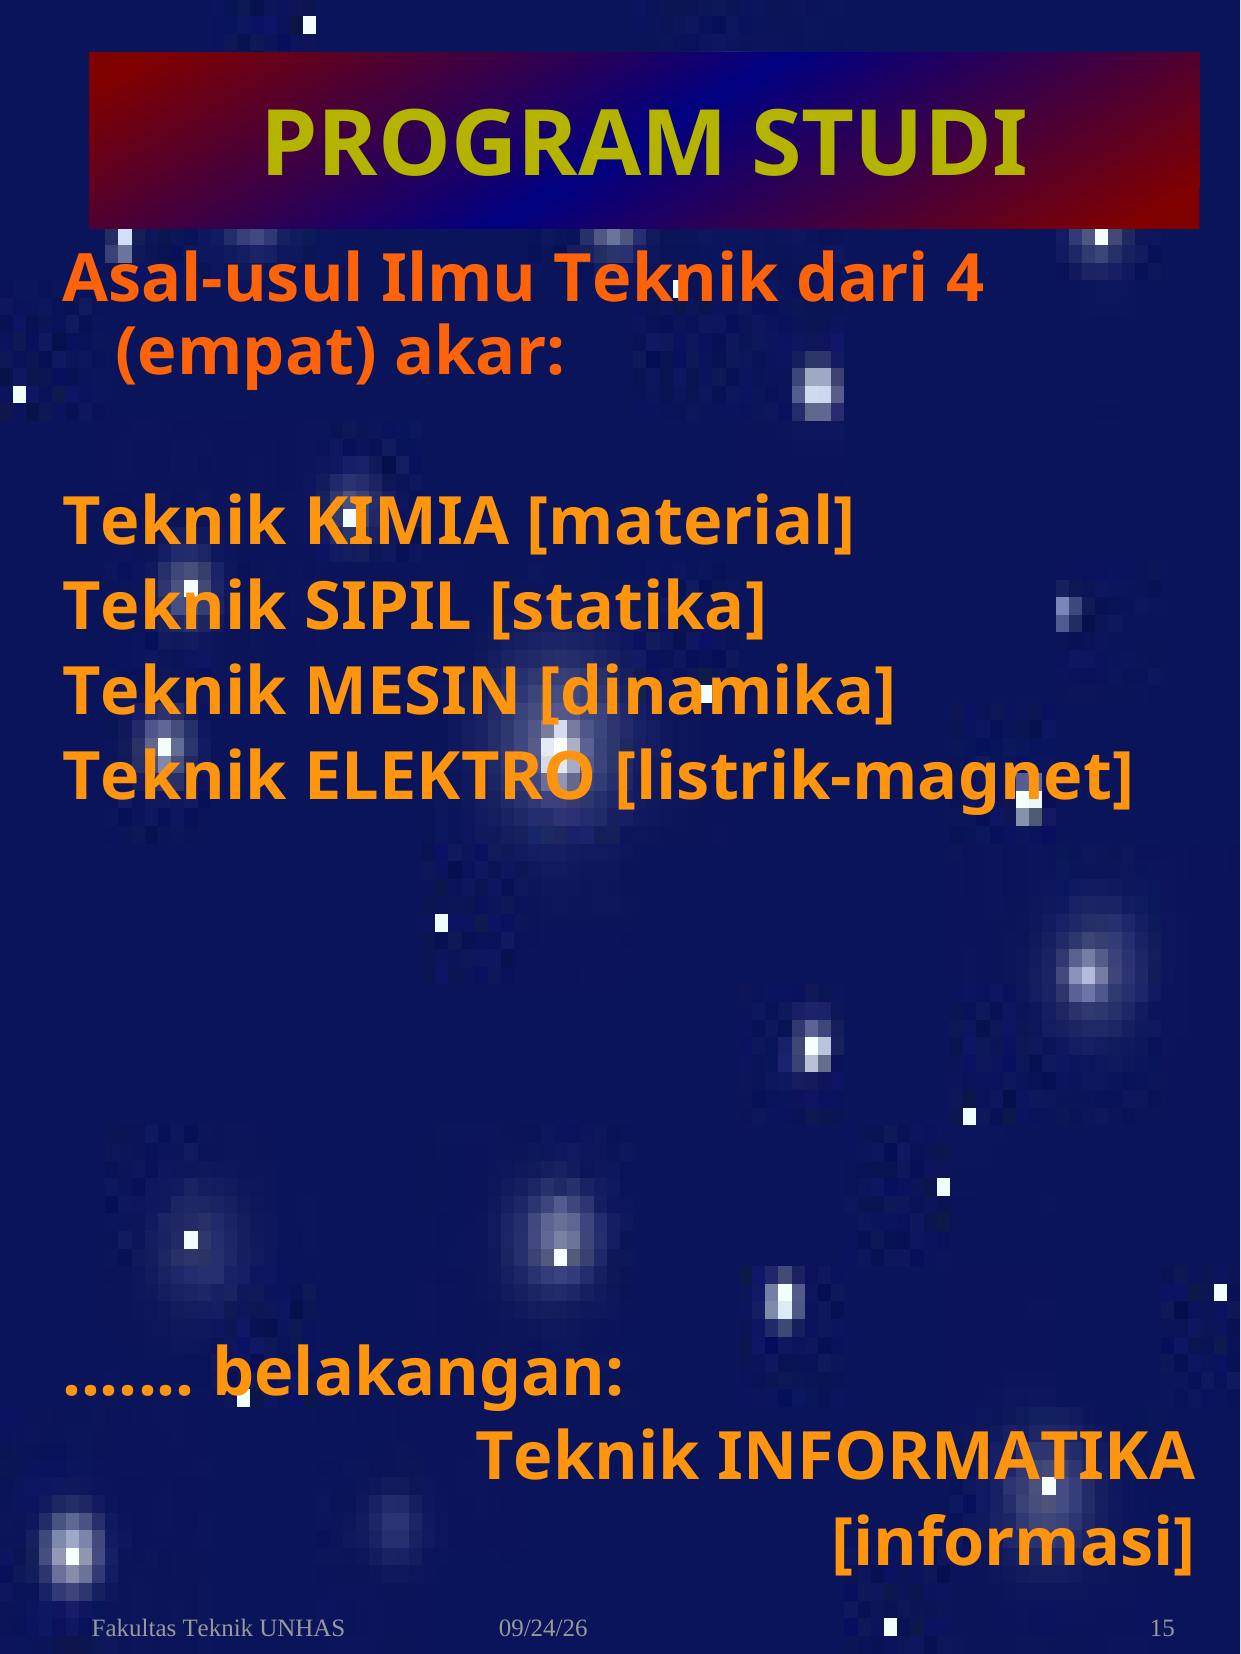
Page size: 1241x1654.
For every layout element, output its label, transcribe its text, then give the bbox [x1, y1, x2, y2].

title PROGRAM STUDI [89, 52, 1200, 229]
picture [0, 0, 1241, 1654]
list Asal-usul Ilmu Teknik dari 4 (empat) akar: Teknik KIMIA [material] Teknik SIPIL [statika] Teknik MESIN [dinamika] Teknik ELEKTRO [listrik-magnet] ....... belakangan: Teknik INFORMATIKA [informasi] [29, 236, 1211, 1621]
